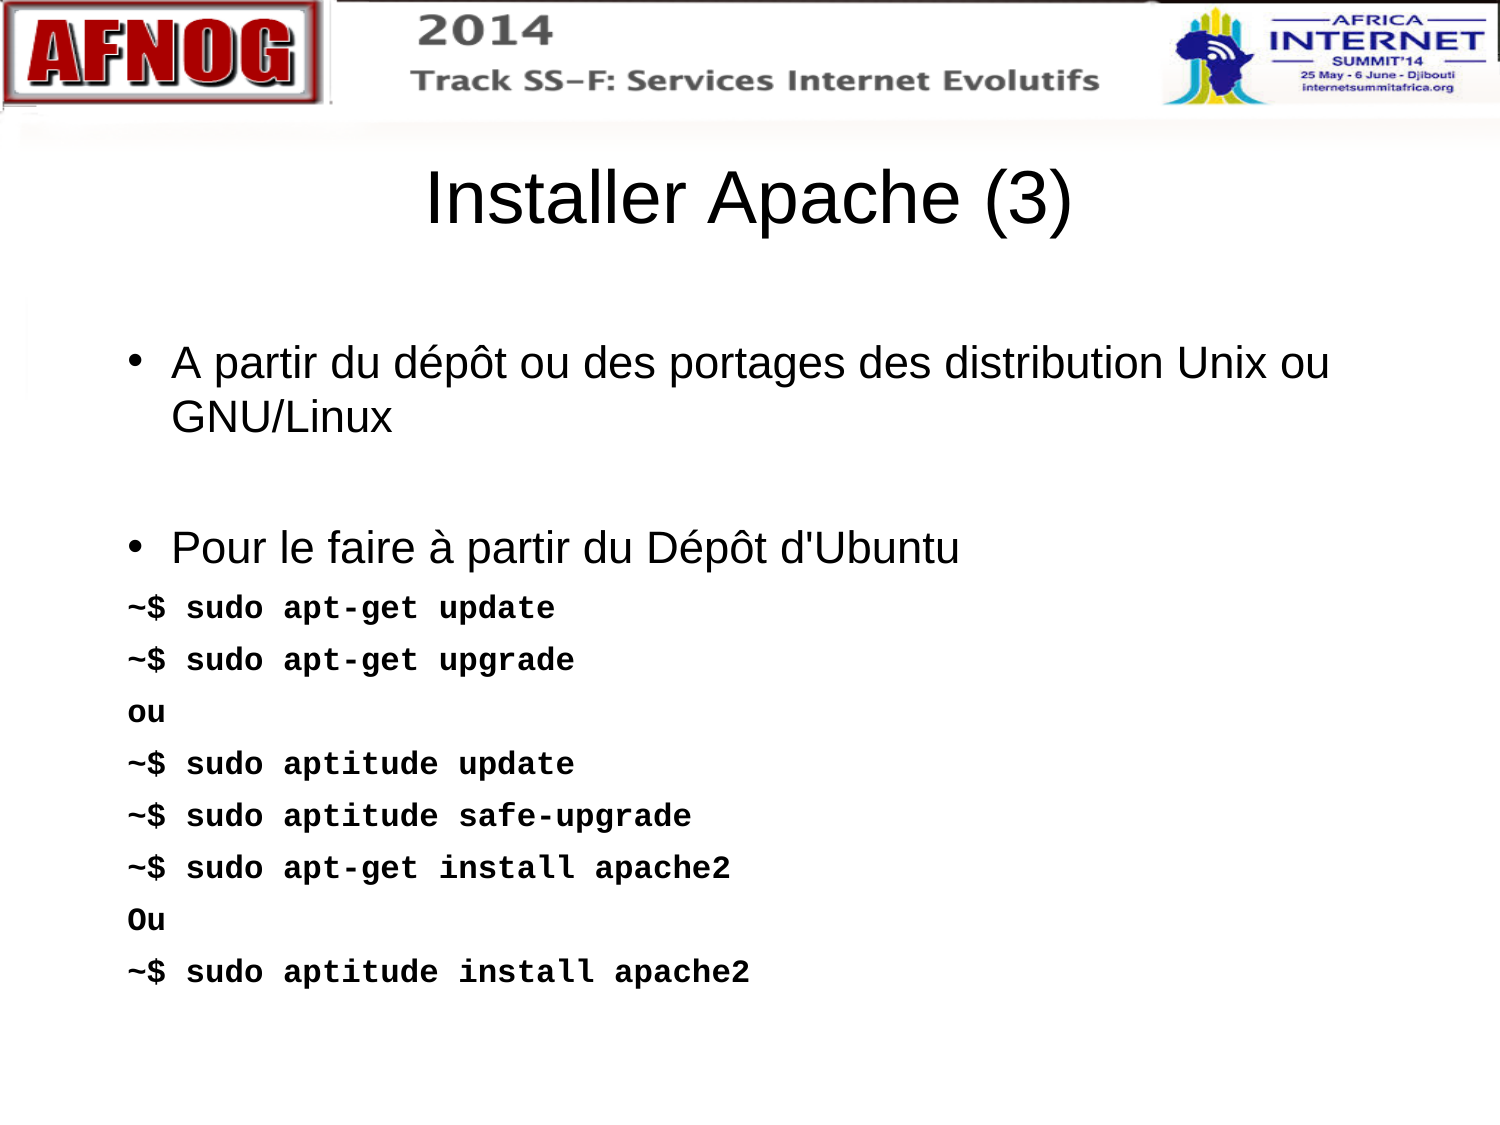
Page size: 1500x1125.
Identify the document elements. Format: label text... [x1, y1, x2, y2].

picture [0, 0, 1500, 1125]
list A partir du dépôt ou des portages des distribution Unix ou GNU/Linux Pour le faire à partir du Dépôt d'Ubuntu ~$ sudo apt-get update ~$ sudo apt-get upgrade ou ~$ sudo aptitude update ~$ sudo aptitude safe-upgrade ~$ sudo apt-get install apache2 Ou ~$ sudo aptitude install apache2 [112, 324, 1388, 1000]
title Installer Apache (3) [112, 99, 1388, 288]
